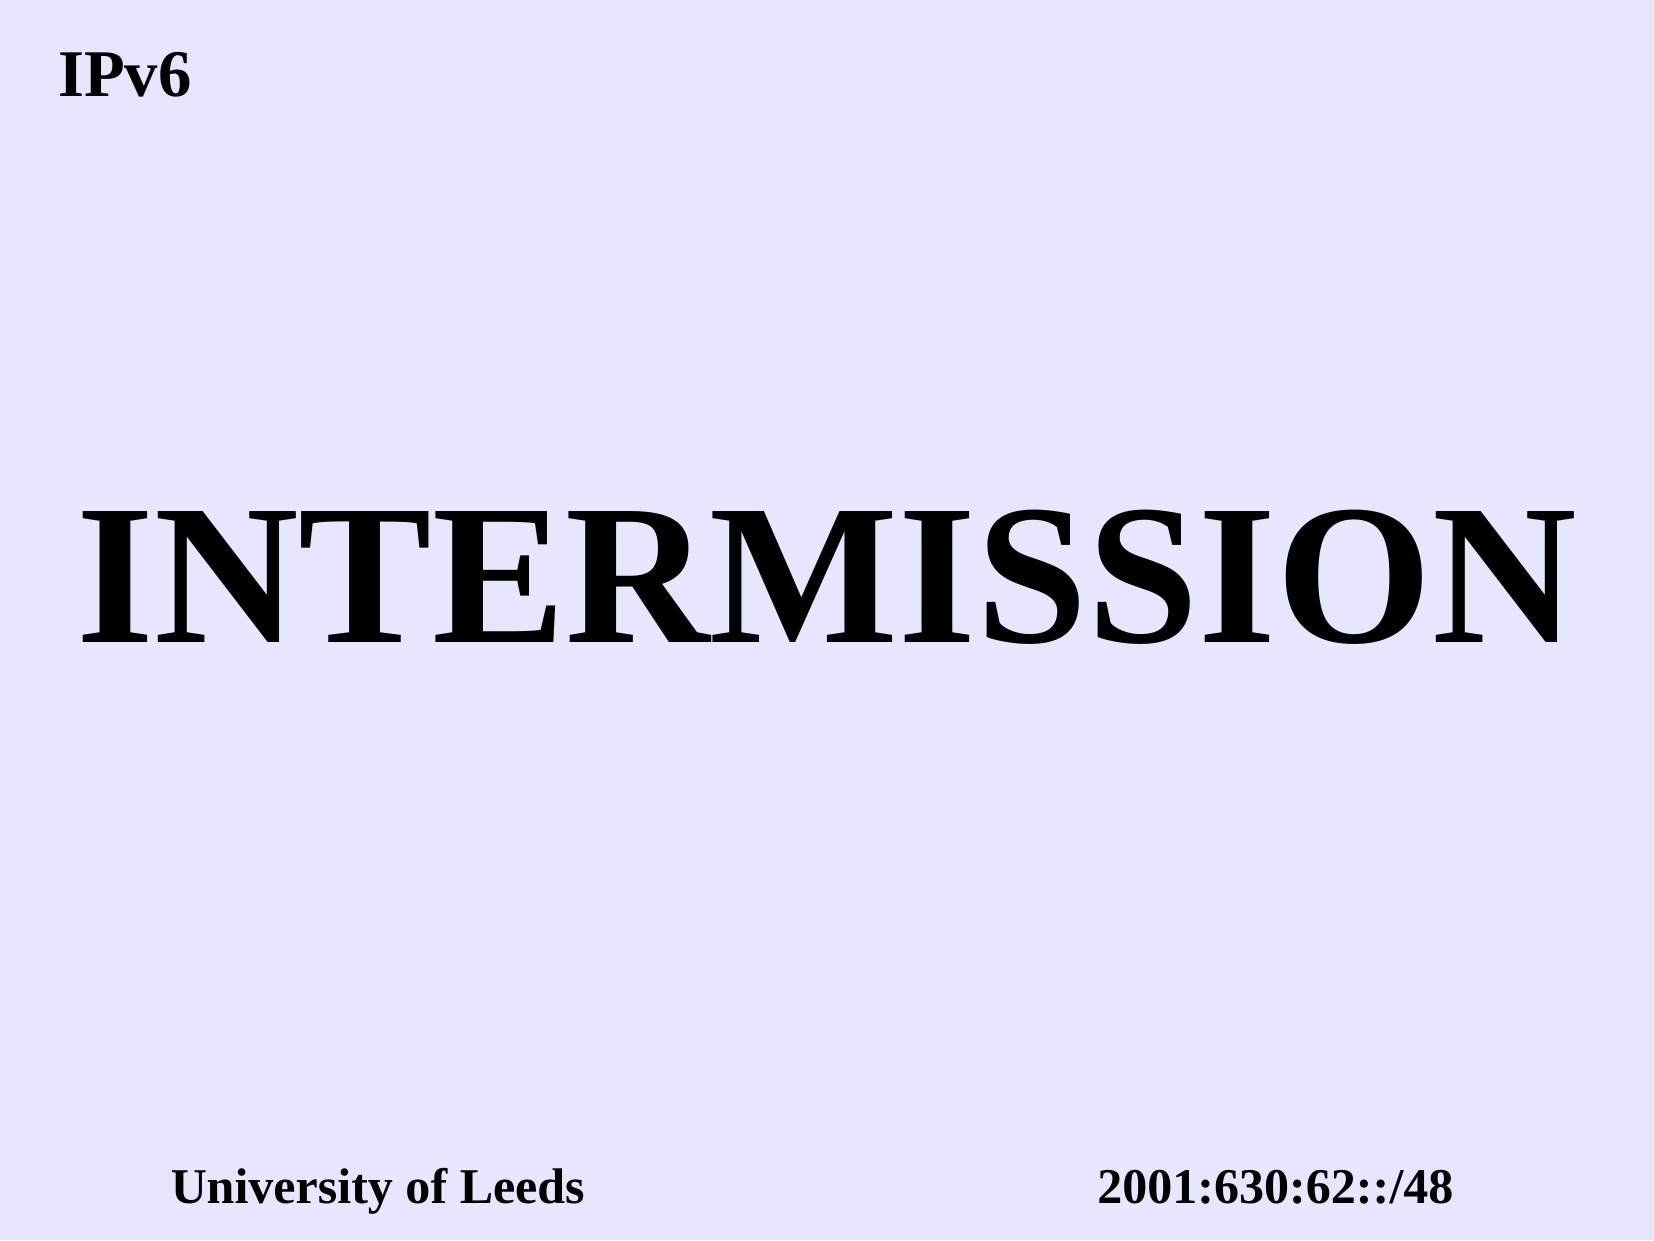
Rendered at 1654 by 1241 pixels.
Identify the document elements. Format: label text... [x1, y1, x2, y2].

title [88, 88, 1577, 175]
subtitle INTERMISSION [29, 175, 1625, 975]
